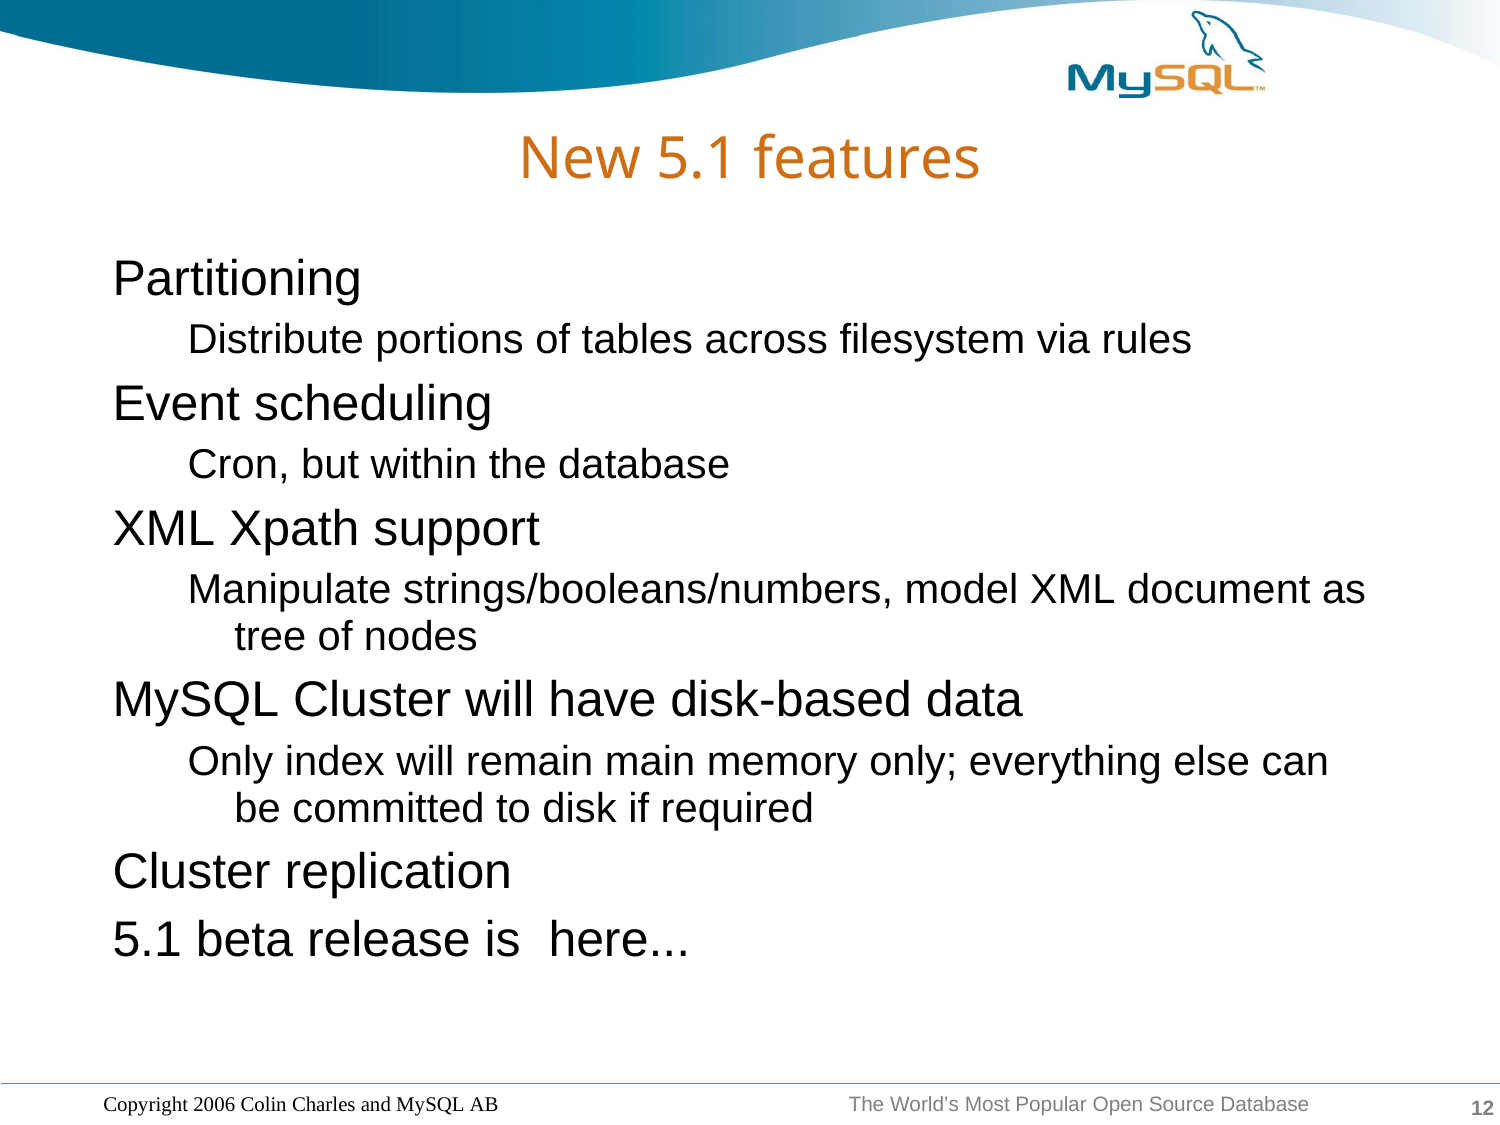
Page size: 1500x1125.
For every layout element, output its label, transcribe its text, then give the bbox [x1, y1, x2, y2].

title New 5.1 features [0, 87, 1500, 226]
picture [0, 31, 326, 87]
picture [1098, 71, 1107, 87]
picture [1075, 71, 1085, 87]
picture [613, 0, 1500, 87]
list Partitioning Distribute portions of tables across filesystem via rules Event scheduling Cron, but within the database XML Xpath support Manipulate strings/booleans/numbers, model XML document as tree of nodes MySQL Cluster will have disk-based data Only index will remain main memory only; everything else can be committed to disk if required Cluster replication 5.1 beta release is here... [112, 249, 1388, 1113]
